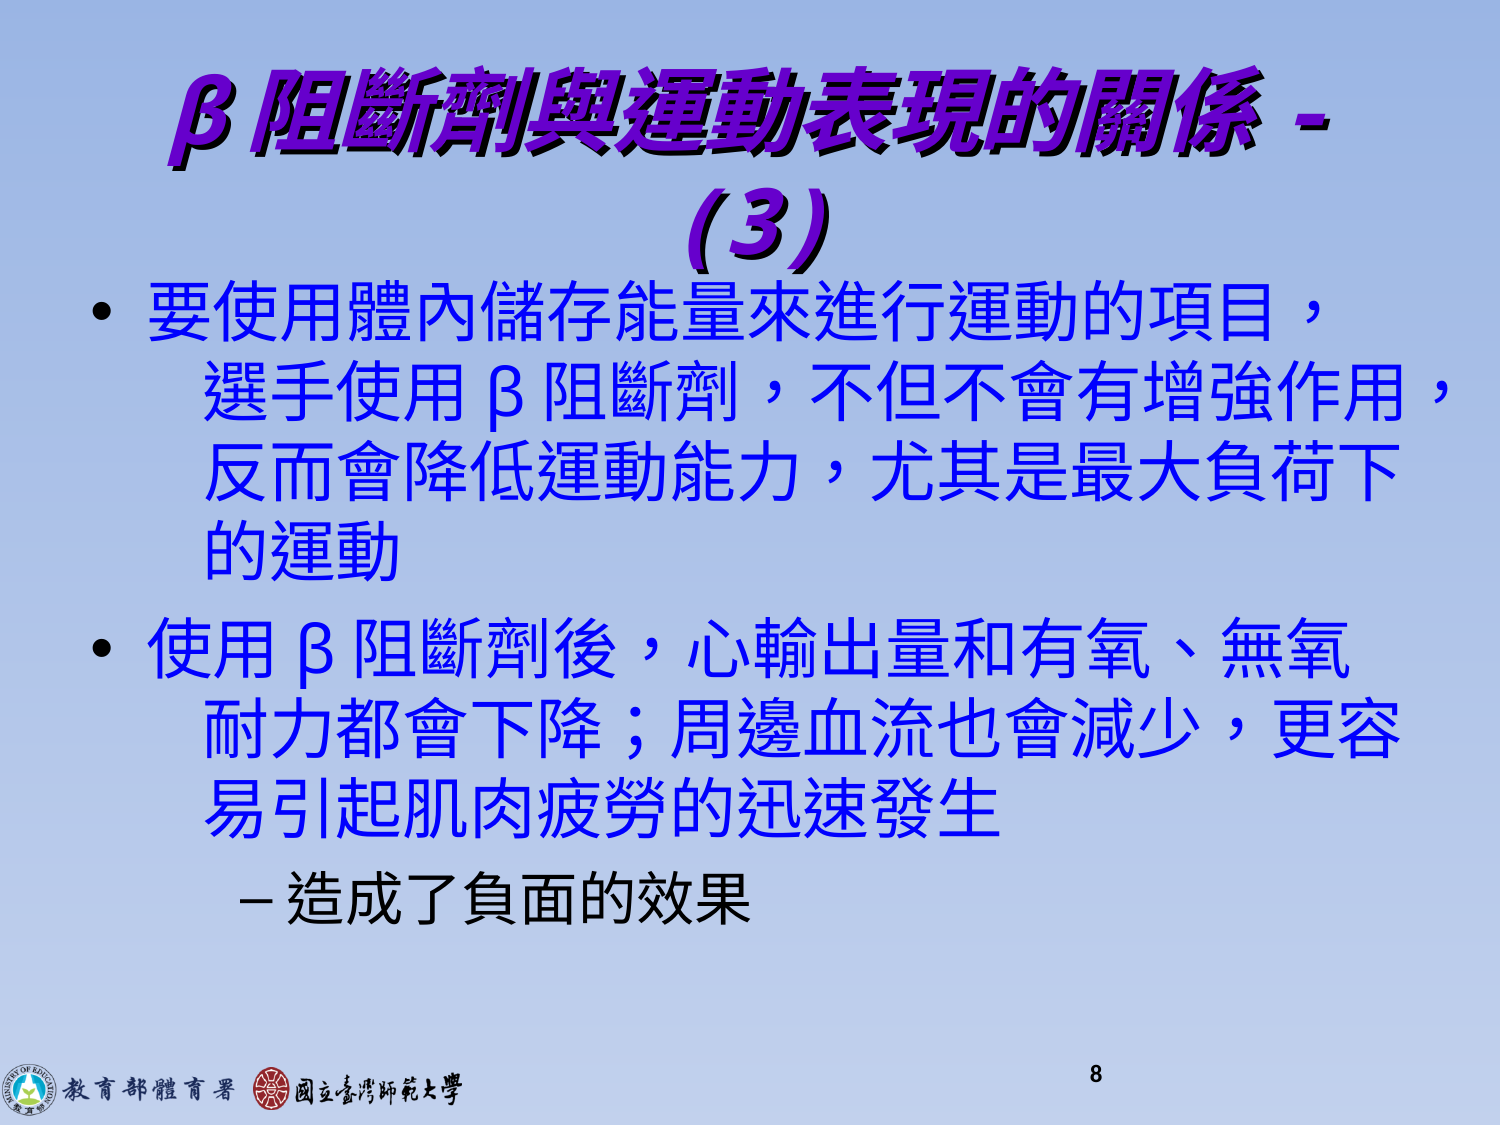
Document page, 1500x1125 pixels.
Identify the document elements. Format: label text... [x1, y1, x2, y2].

list 要使用體內儲存能量來進行運動的項目，選手使用β阻斷劑，不但不會有增強作用，反而會降低運動能力，尤其是最大負荷下的運動 使用β阻斷劑後，心輸出量和有氧、無氧耐力都會下降；周邊血流也會減少，更容易引起肌肉疲勞的迅速發生 造成了負面的效果 [75, 262, 1426, 1005]
text_box [1074, 1042, 1426, 1103]
title β阻斷劑與運動表現的關係-(3) [75, 45, 1426, 233]
